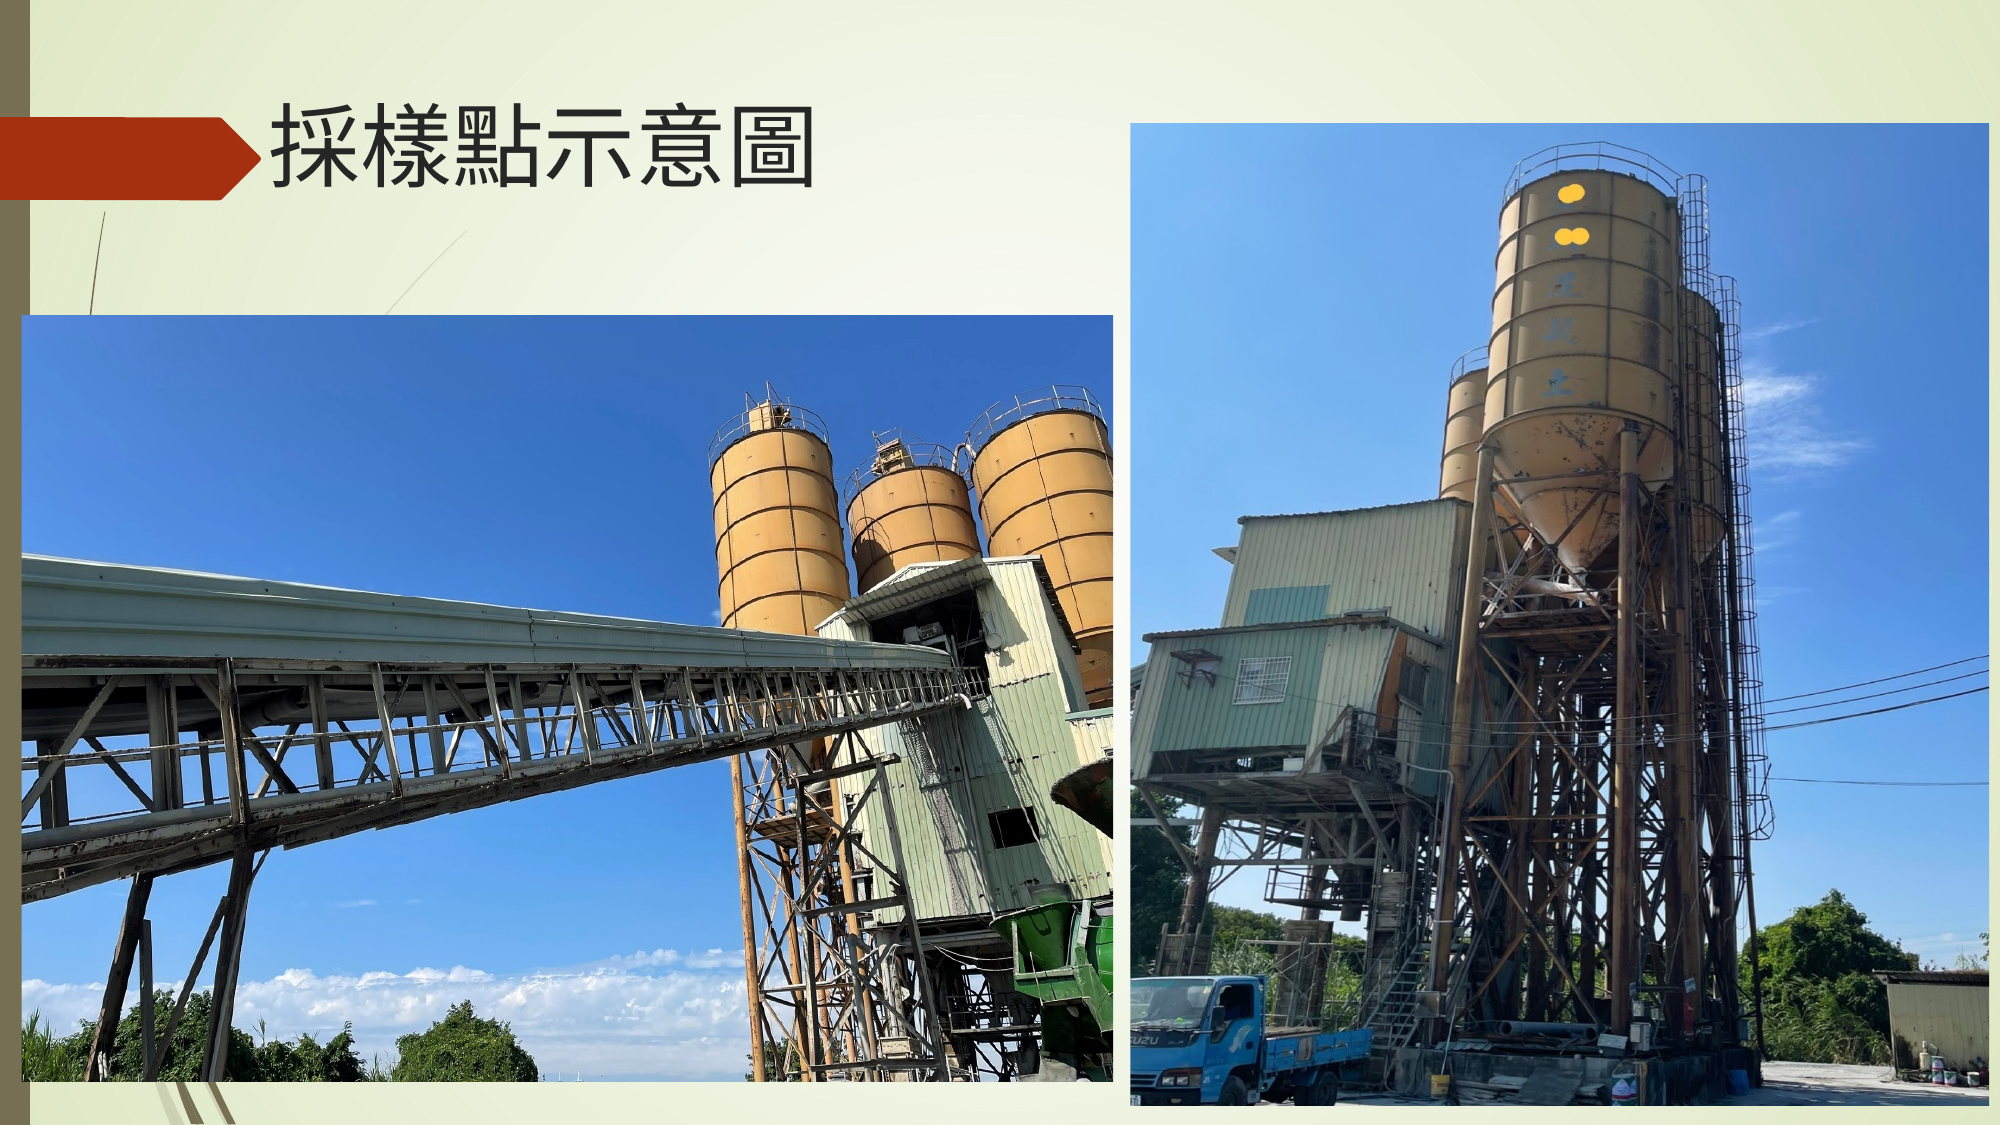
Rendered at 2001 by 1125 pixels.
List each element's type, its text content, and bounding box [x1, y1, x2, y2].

title 採樣點示意圖 [253, 81, 1716, 292]
picture [21, 314, 1114, 1082]
picture [1130, 123, 1990, 1106]
